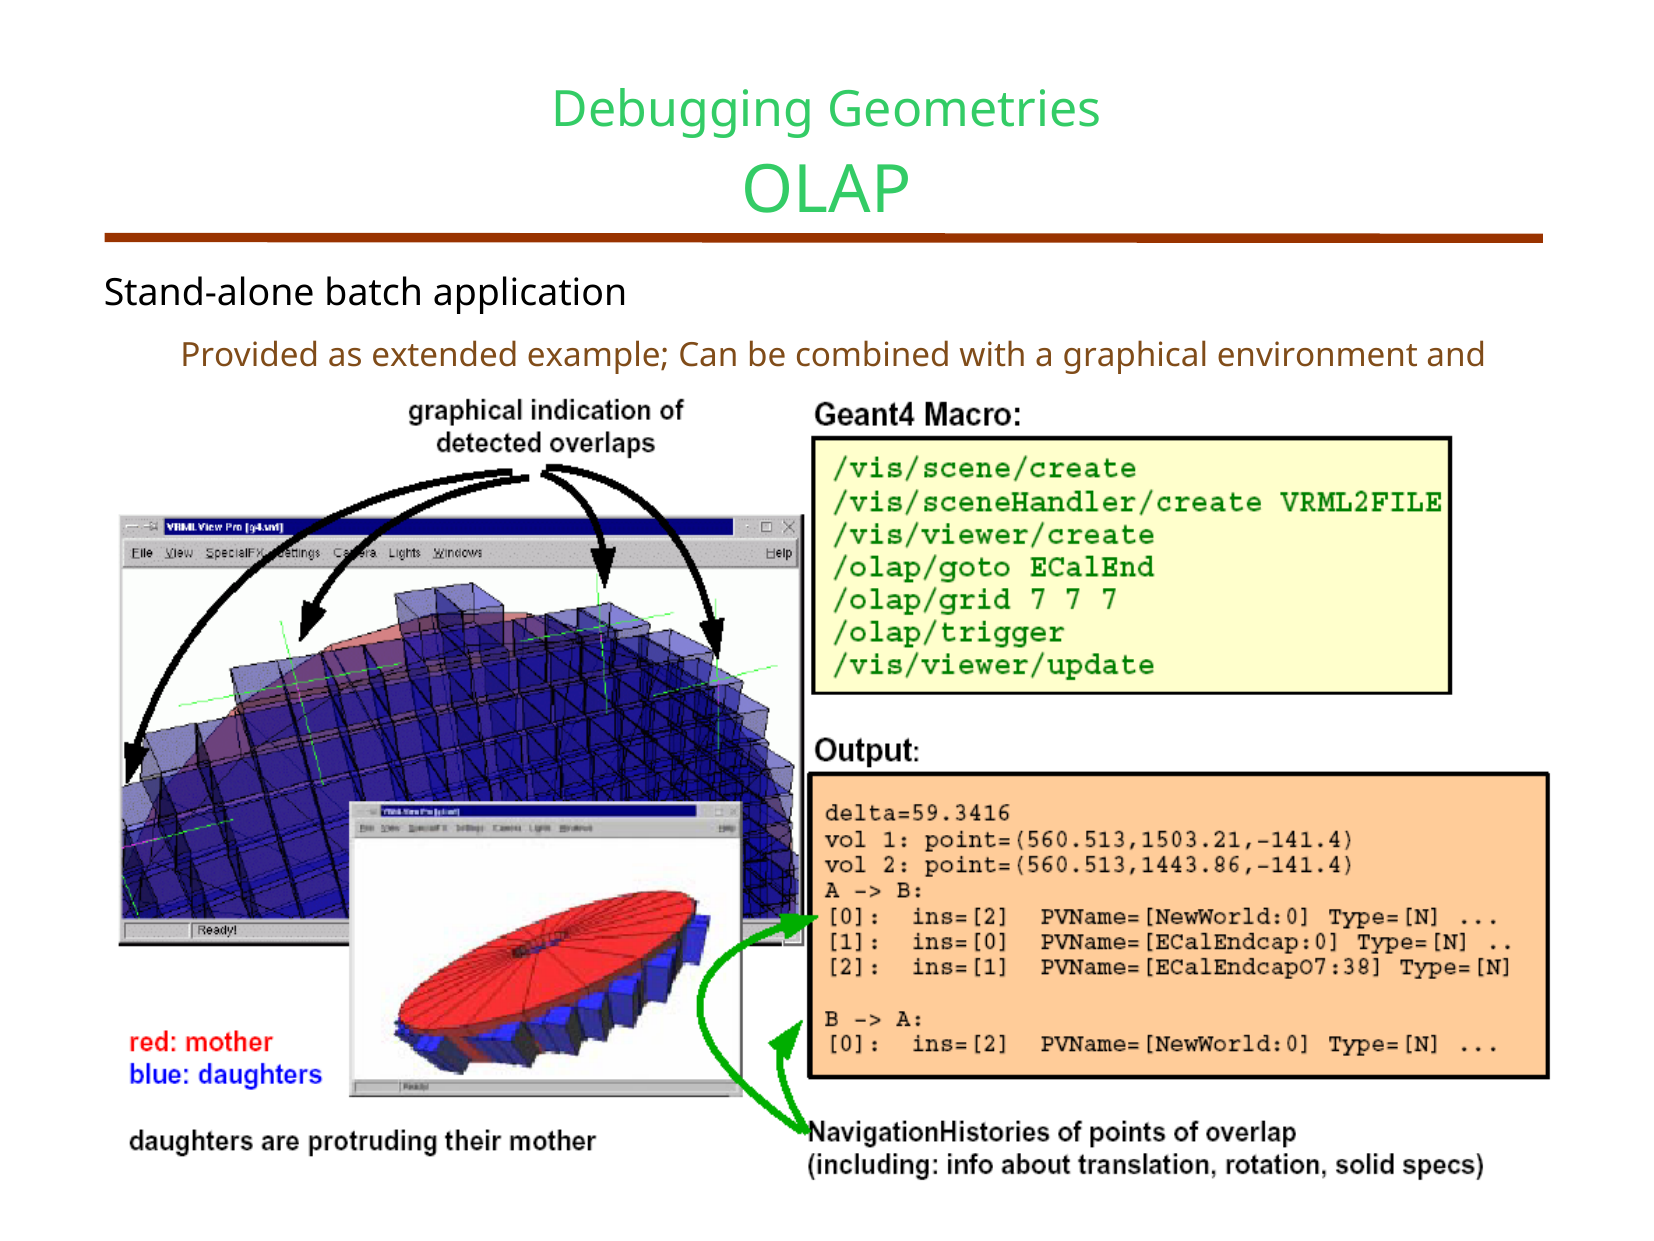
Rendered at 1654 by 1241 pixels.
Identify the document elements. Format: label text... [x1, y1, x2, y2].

chart [77, 377, 1578, 1223]
list Stand-alone batch application Provided as extended example; Can be combined with a graphical environment and GUI [85, 265, 1531, 377]
title Debugging Geometries OLAP [82, 49, 1571, 257]
